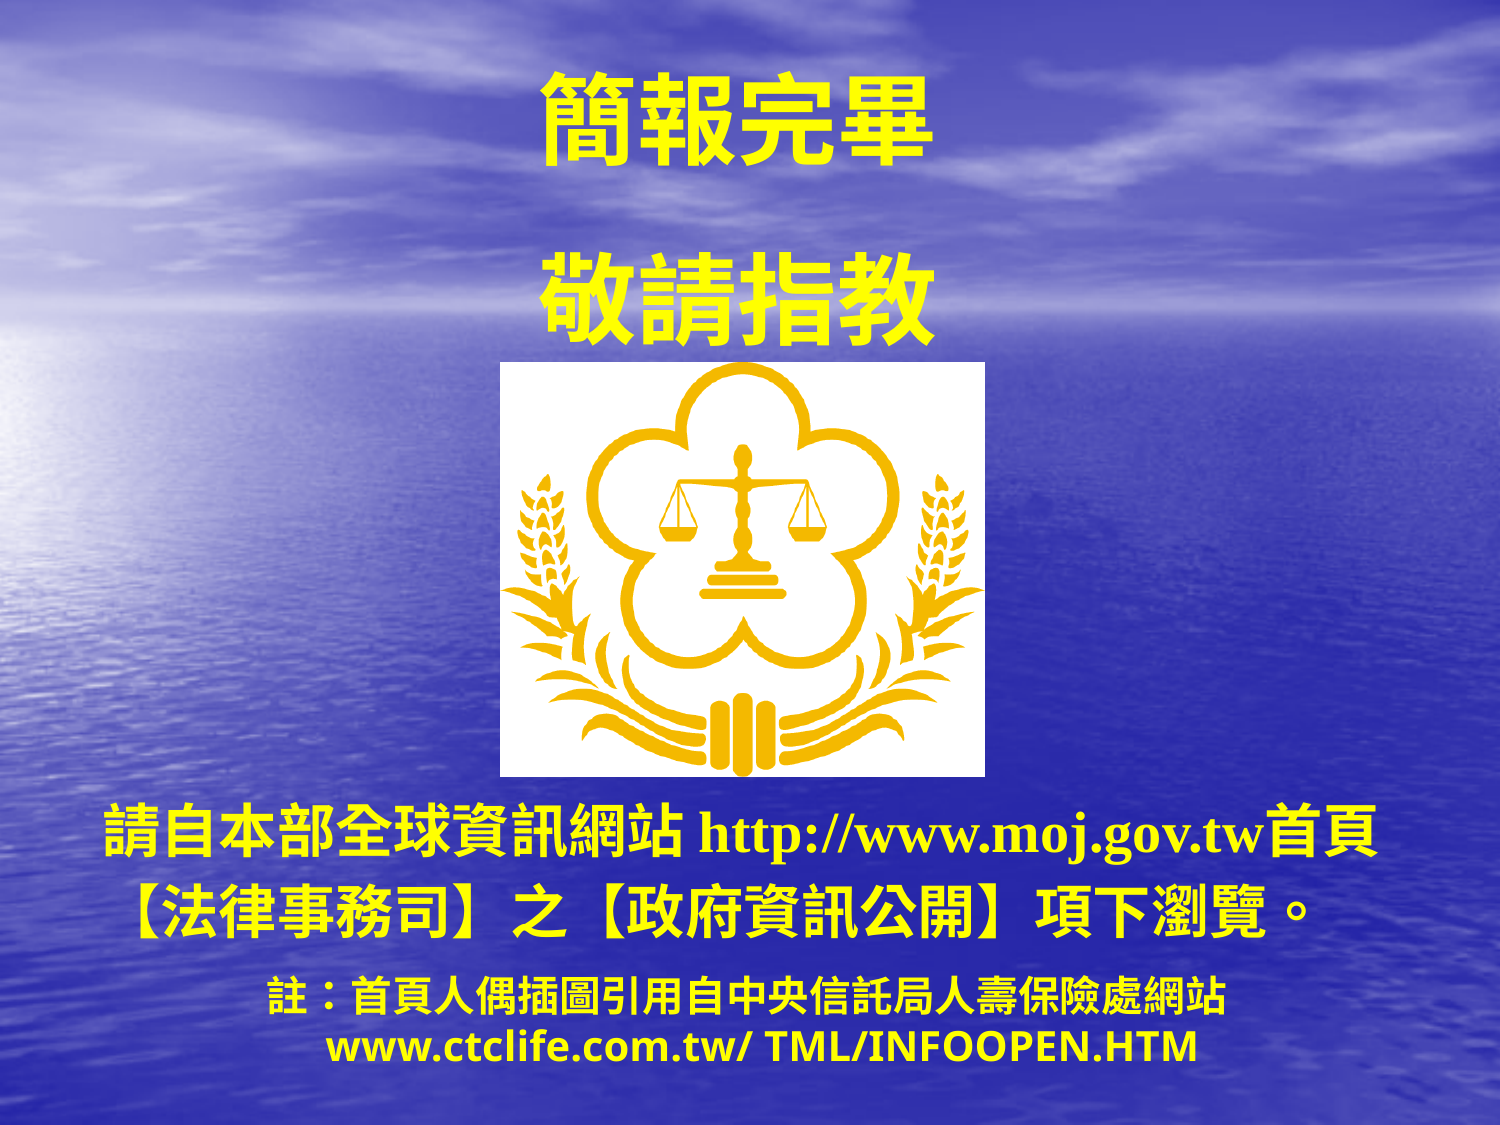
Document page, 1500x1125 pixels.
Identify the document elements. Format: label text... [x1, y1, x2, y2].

text_box 註：首頁人偶插圖引用自中央信託局人壽保險處網站 www.ctclife.com.tw/ TML/INFOOPEN.HTM [225, 962, 1300, 1078]
picture [500, 366, 985, 777]
text_box 請自本部全球資訊網站http://www.moj.gov.tw首頁【法律事務司】之【政府資訊公開】項下瀏覽。 [87, 800, 1426, 960]
text_box 簡報完畢 敬請指教 [387, 50, 1088, 366]
